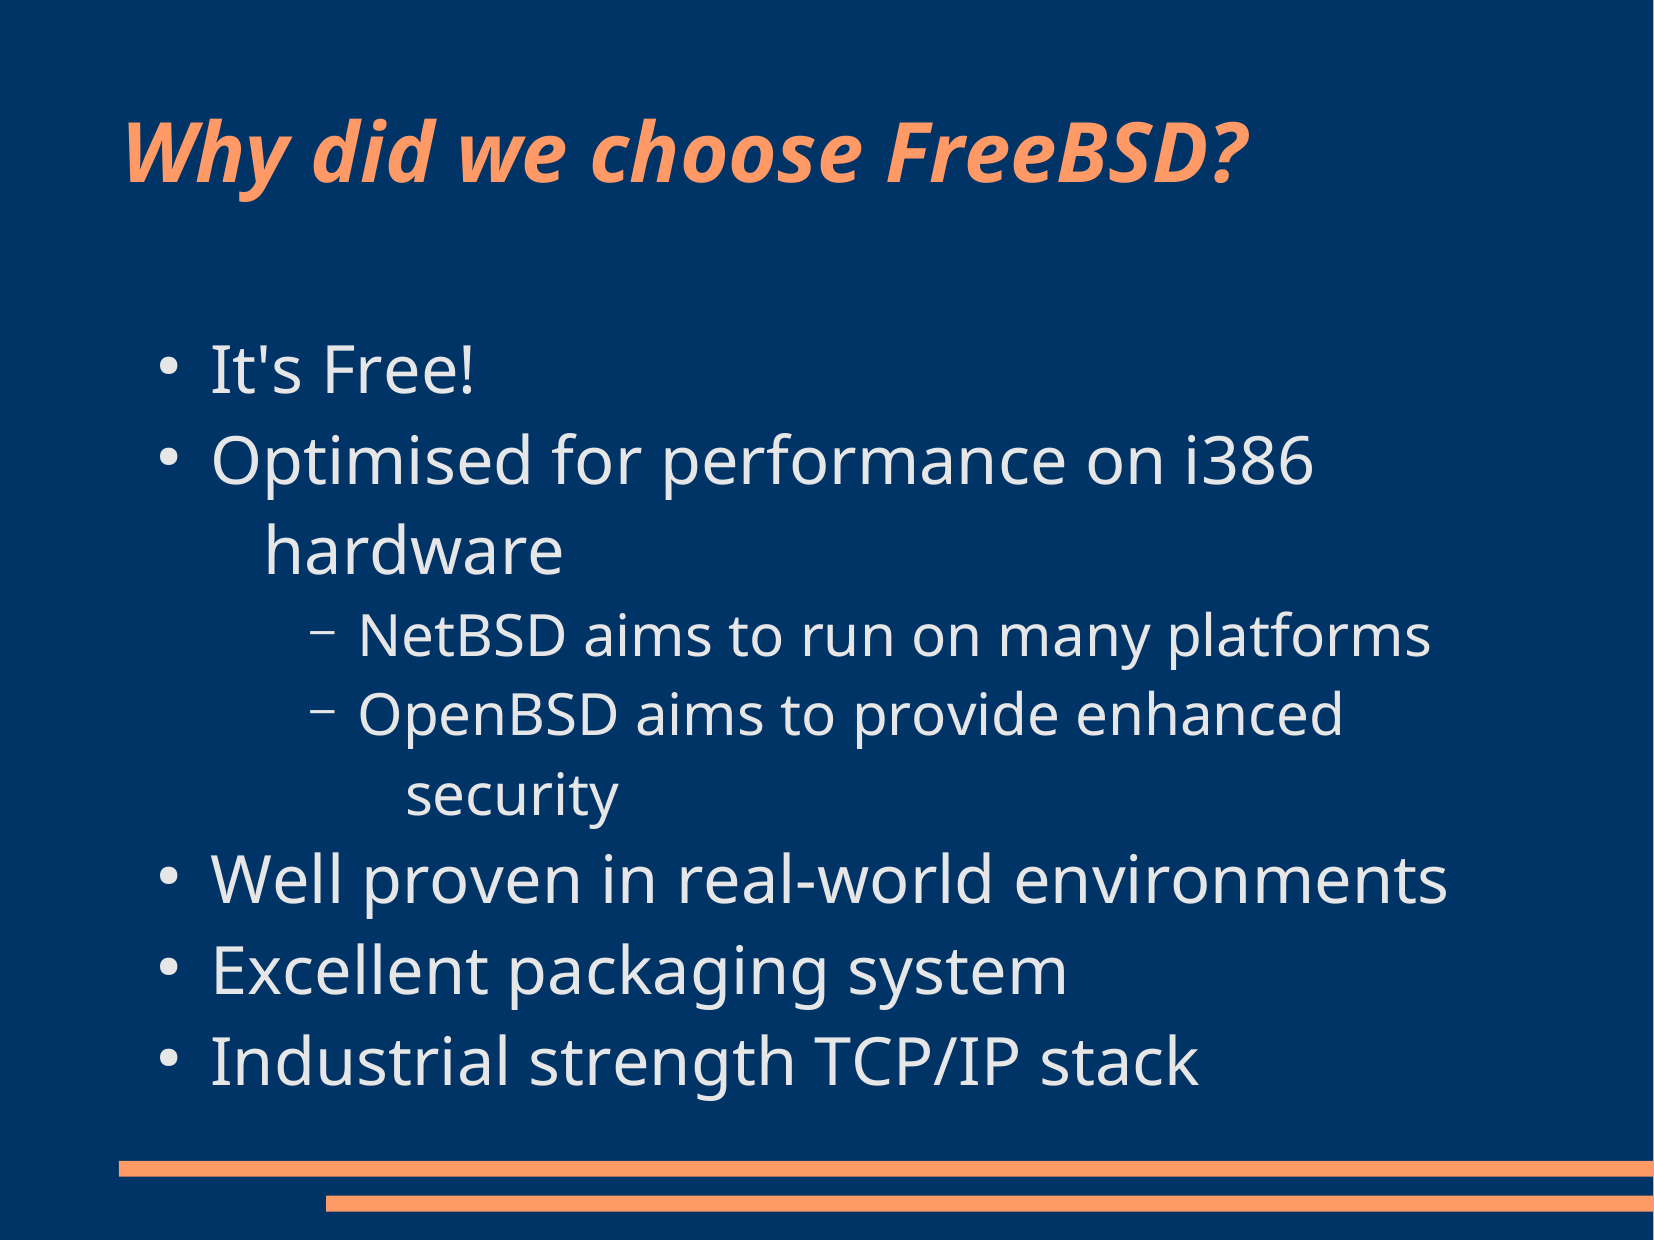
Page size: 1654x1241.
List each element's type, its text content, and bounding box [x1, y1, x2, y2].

list It's Free! Optimised for performance on i386 hardware NetBSD aims to run on many platforms OpenBSD aims to provide enhanced security Well proven in real-world environments Excellent packaging system Industrial strength TCP/IP stack [121, 322, 1561, 1132]
title Why did we choose FreeBSD? [121, 46, 1534, 254]
